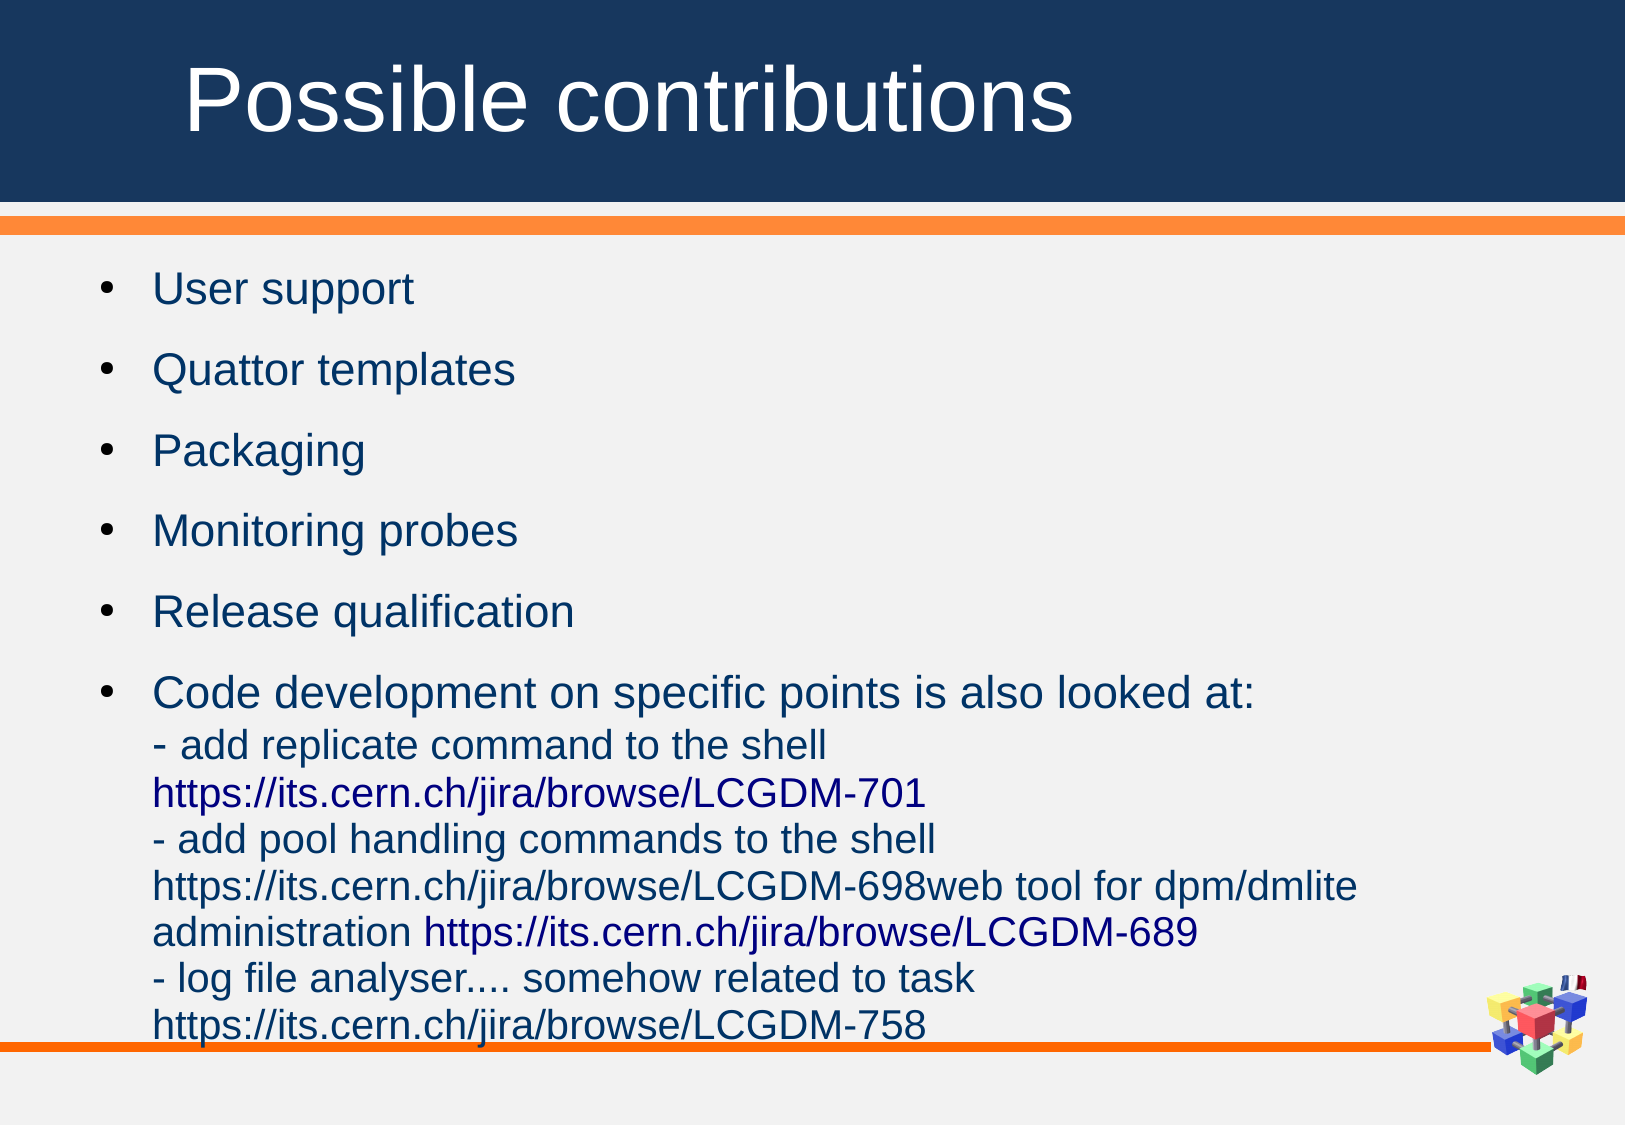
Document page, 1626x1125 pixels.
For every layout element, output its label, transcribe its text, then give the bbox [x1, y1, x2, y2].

picture [1544, 974, 1595, 1076]
list User support Quattor templates Packaging Monitoring probes Release qualification Code development on specific points is also looked at: - add replicate command to the shell https://its.cern.ch/jira/browse/LCGDM-701 - add pool handling commands to the shell https://its.cern.ch/jira/browse/LCGDM-698web tool for dpm/dmlite administration https://its.cern.ch/jira/browse/LCGDM-689 - log file analyser.... somehow related to task https://its.cern.ch/jira/browse/LCGDM-758 [81, 263, 1544, 1125]
title Possible contributions [183, 22, 1565, 178]
